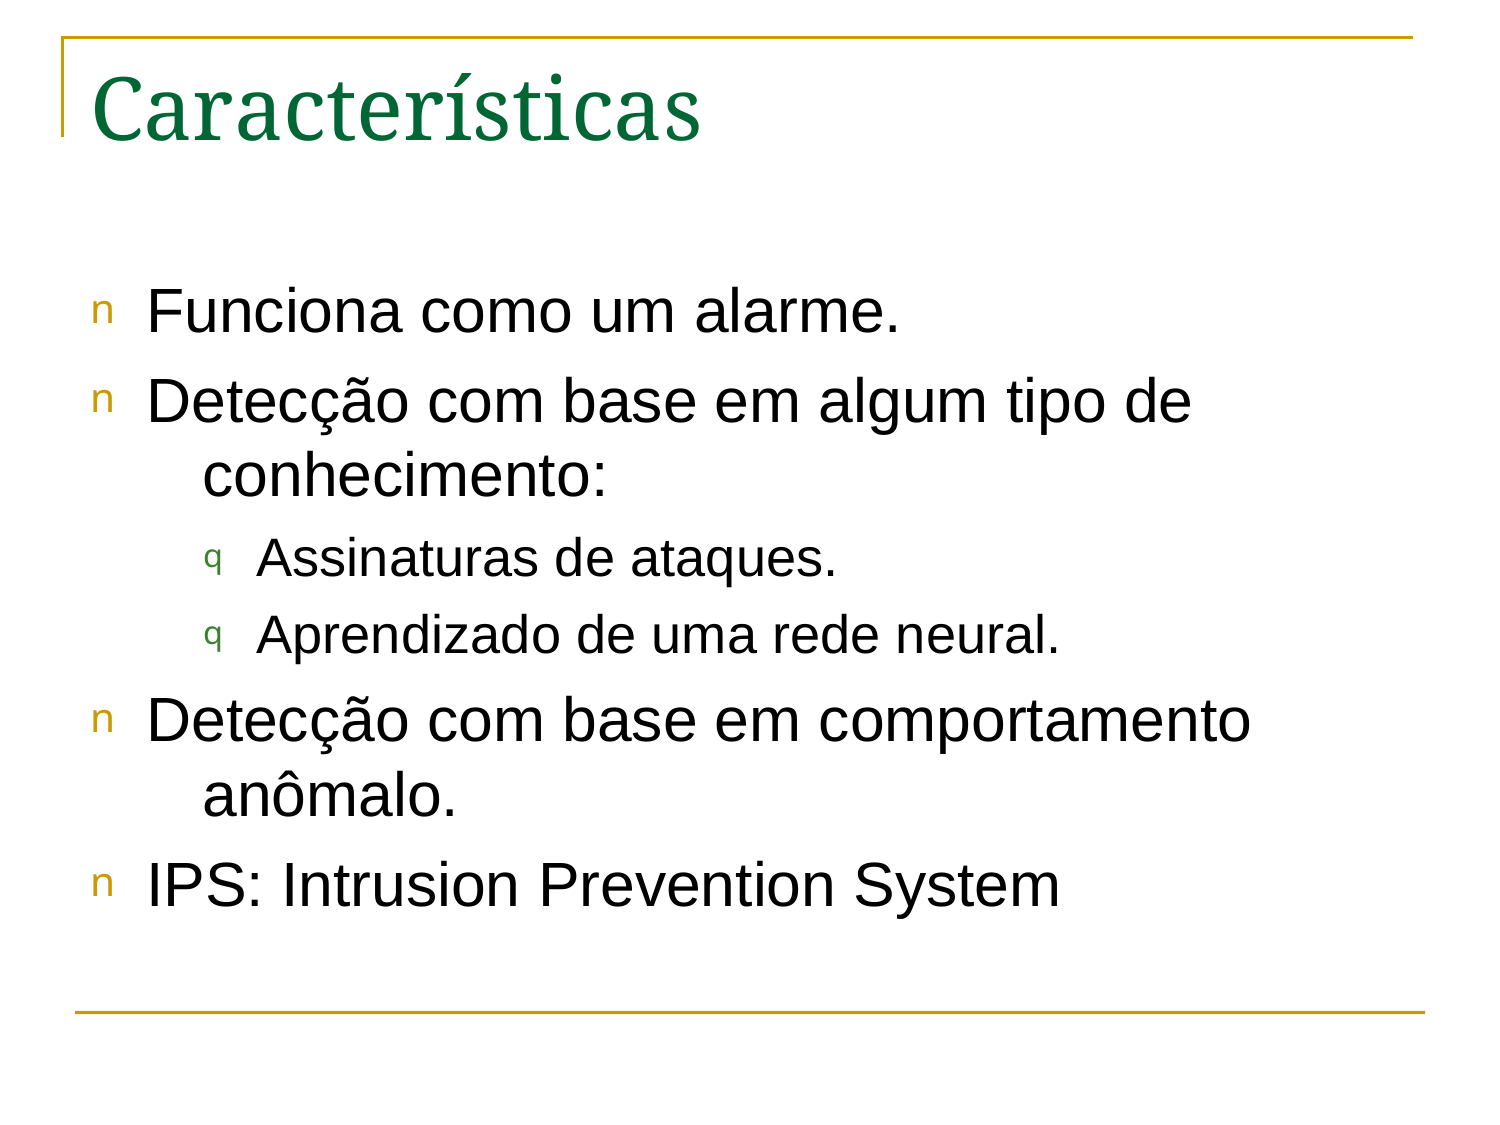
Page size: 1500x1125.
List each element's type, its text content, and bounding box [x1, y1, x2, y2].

list Funciona como um alarme. Detecção com base em algum tipo de conhecimento: Assinaturas de ataques. Aprendizado de uma rede neural. Detecção com base em comportamento anômalo. IPS: Intrusion Prevention System [75, 262, 1426, 1006]
title Características [75, 45, 1426, 233]
